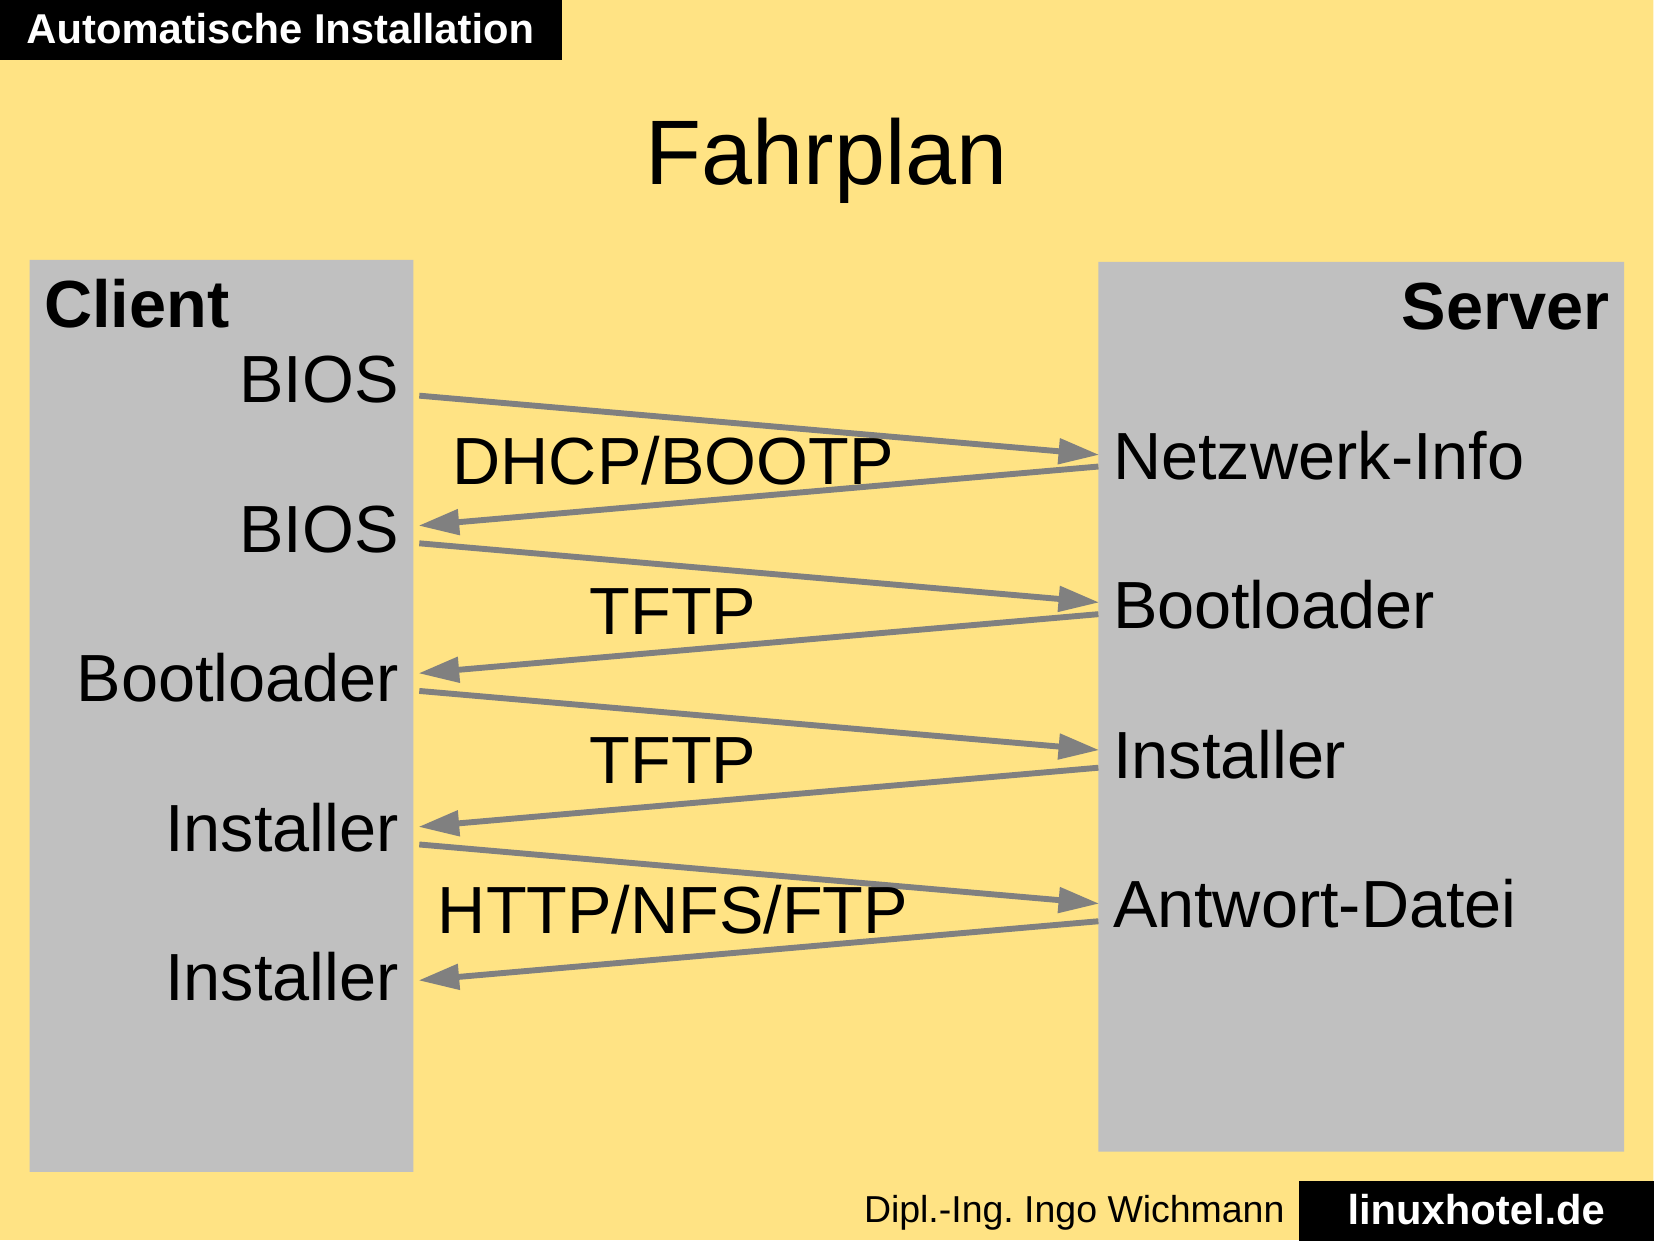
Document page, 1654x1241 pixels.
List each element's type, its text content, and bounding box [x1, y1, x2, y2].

text_box linuxhotel.de [1299, 1181, 1654, 1241]
title Fahrplan [82, 49, 1571, 257]
text_box DHCP/BOOTP TFTP TFTP HTTP/NFS/FTP [401, 267, 945, 1241]
text_box Automatische Installation [0, 0, 562, 60]
text_box Server Netzwerk-Info Bootloader Installer Antwort-Datei [1098, 261, 1625, 1152]
text_box Dipl.-Ing. Ingo Wichmann [945, 1181, 1300, 1238]
text_box Client BIOS BIOS Bootloader Installer Installer [29, 259, 414, 1172]
